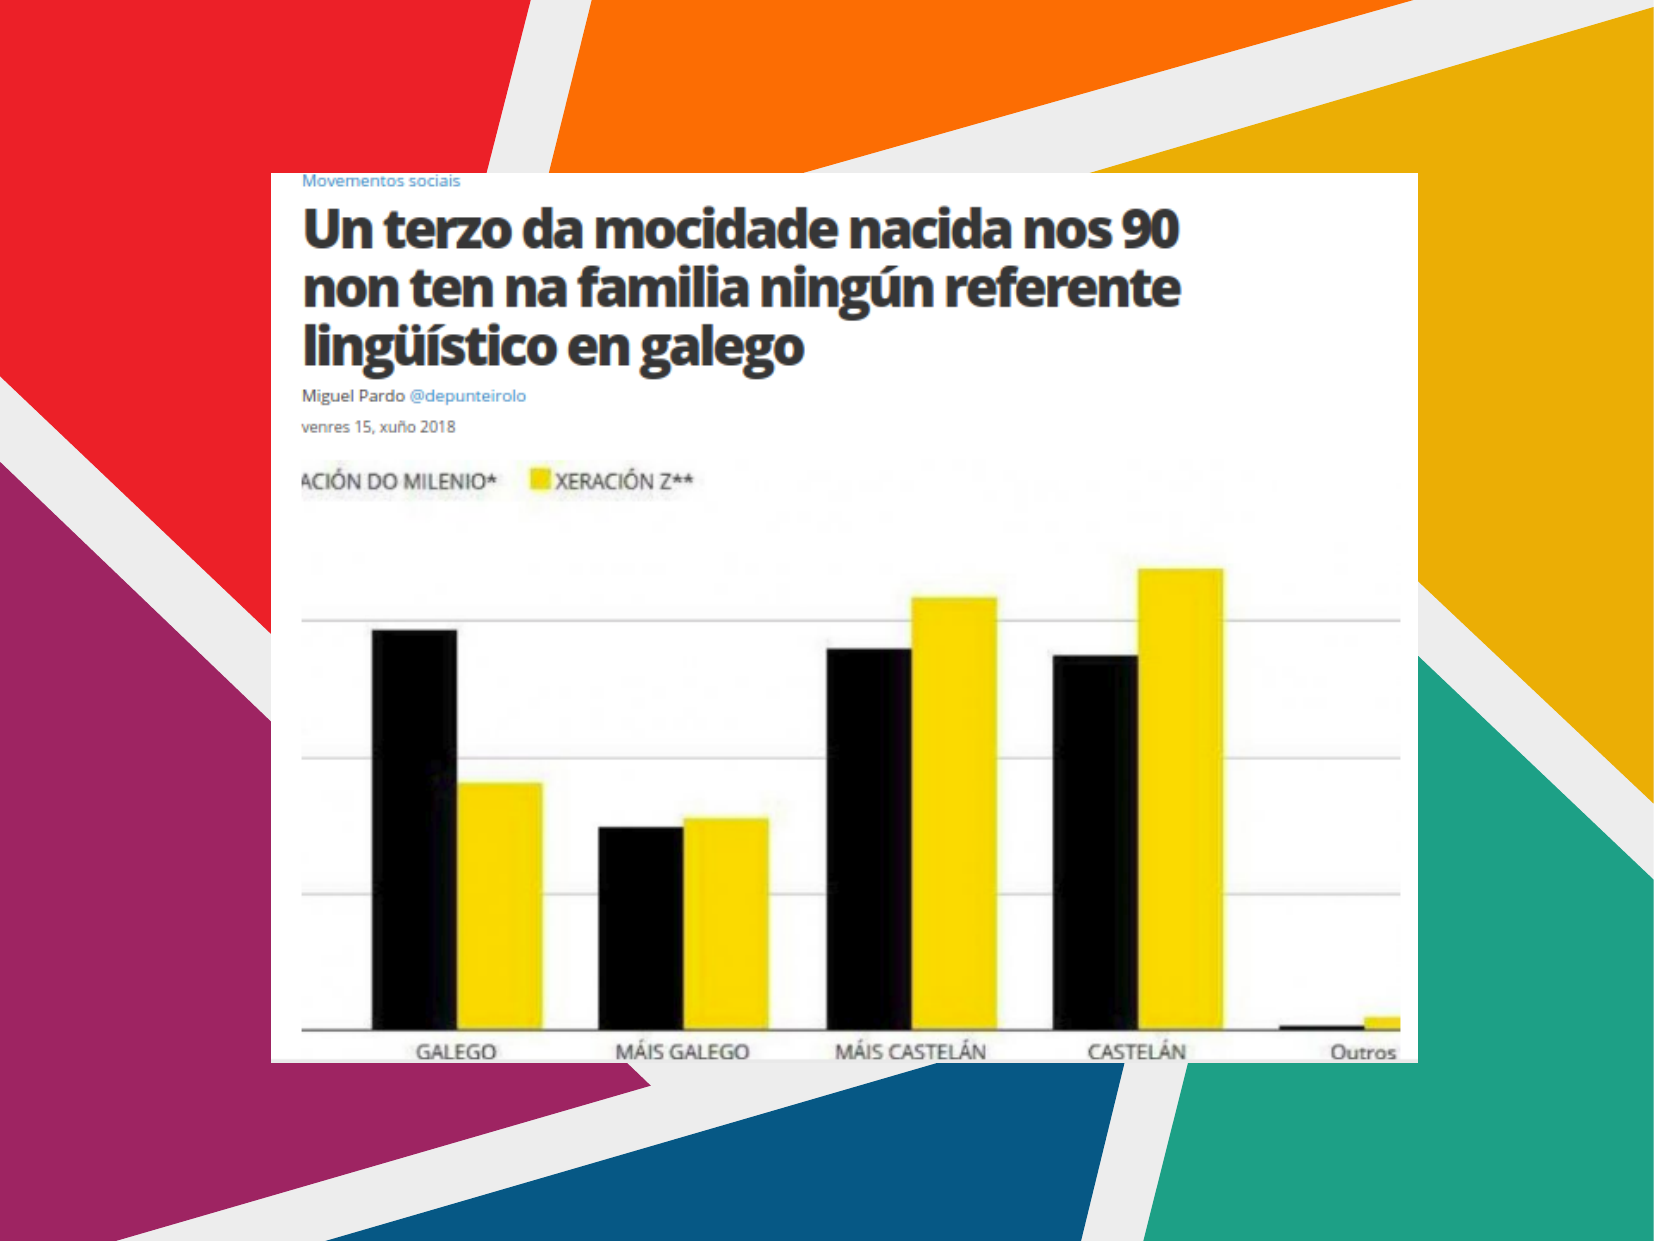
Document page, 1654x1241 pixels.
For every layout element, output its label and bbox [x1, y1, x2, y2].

picture [271, 173, 1418, 1063]
